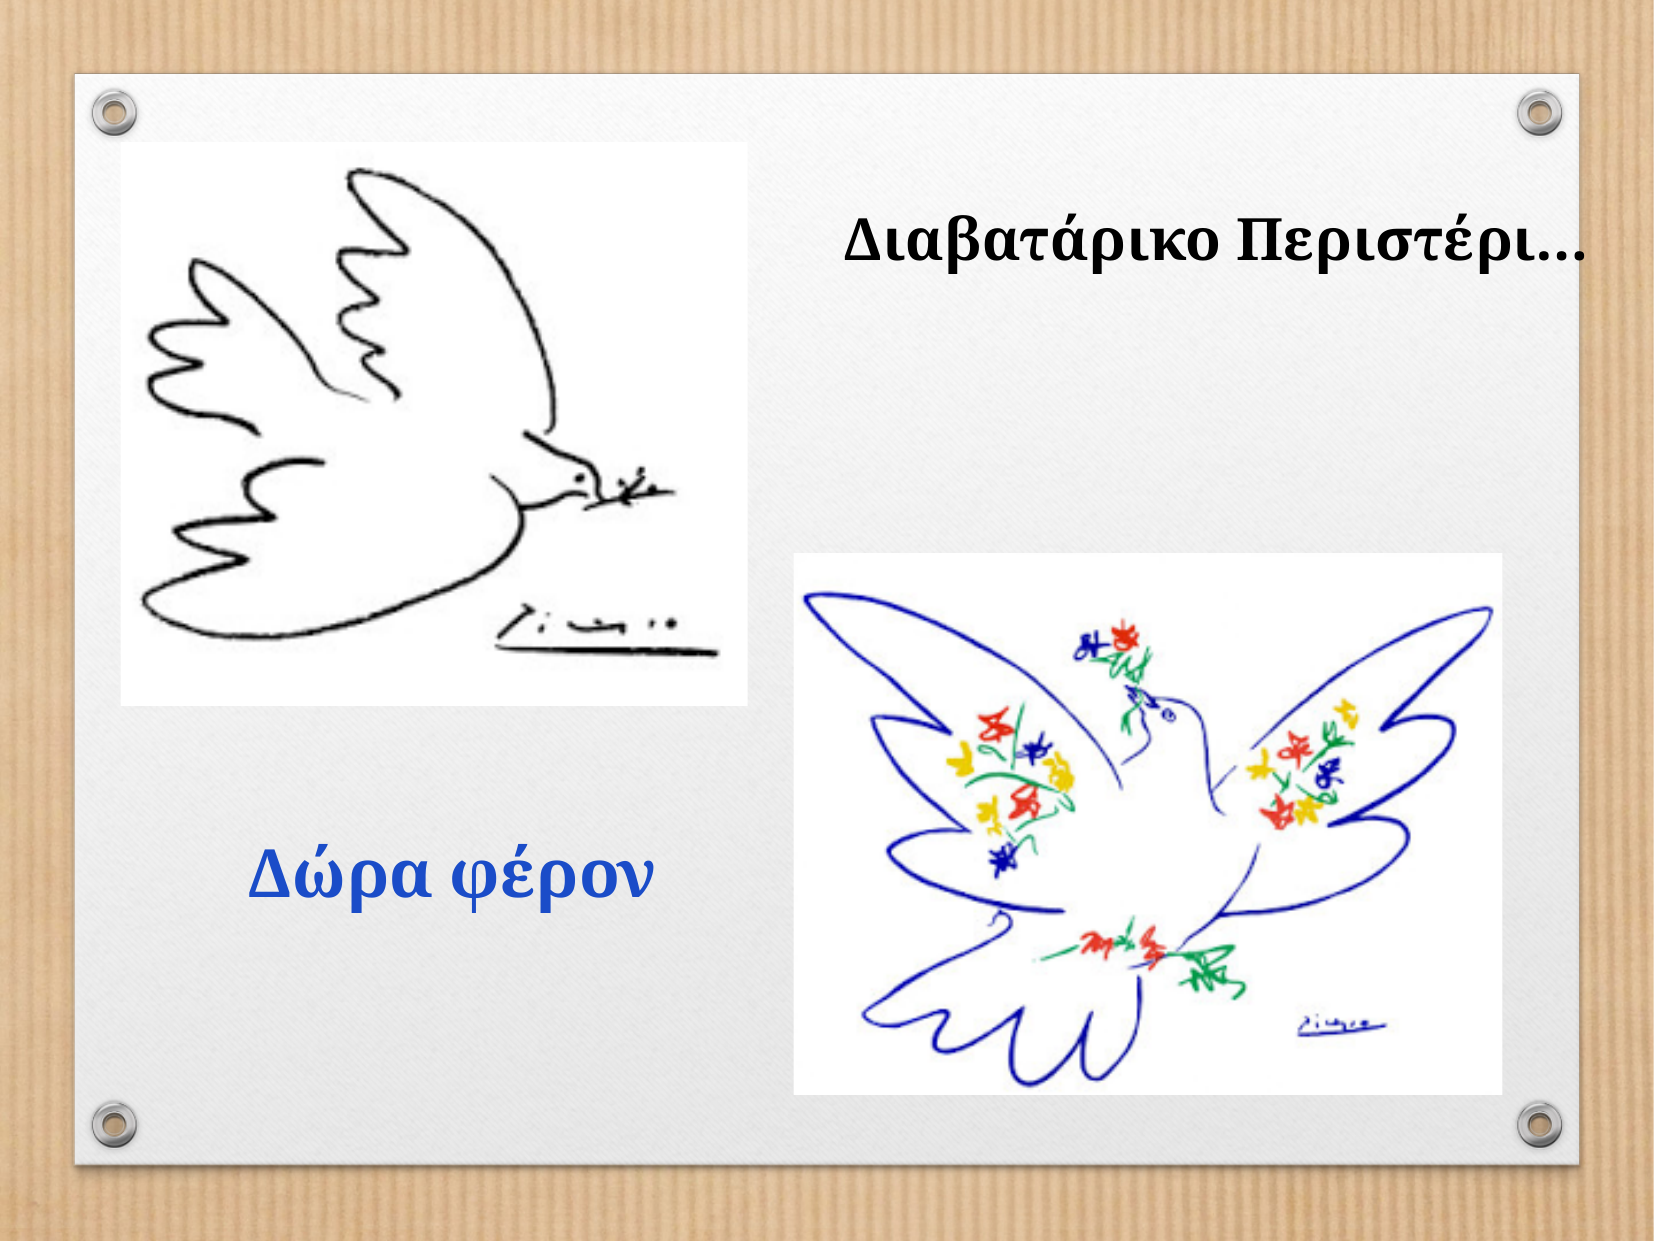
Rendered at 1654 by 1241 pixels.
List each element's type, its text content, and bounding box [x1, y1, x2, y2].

text_box Διαβατάρικο Περιστέρι… [827, 194, 1469, 281]
text_box Δώρα φέρον [231, 823, 595, 920]
picture [793, 553, 1503, 1095]
picture [120, 142, 748, 706]
